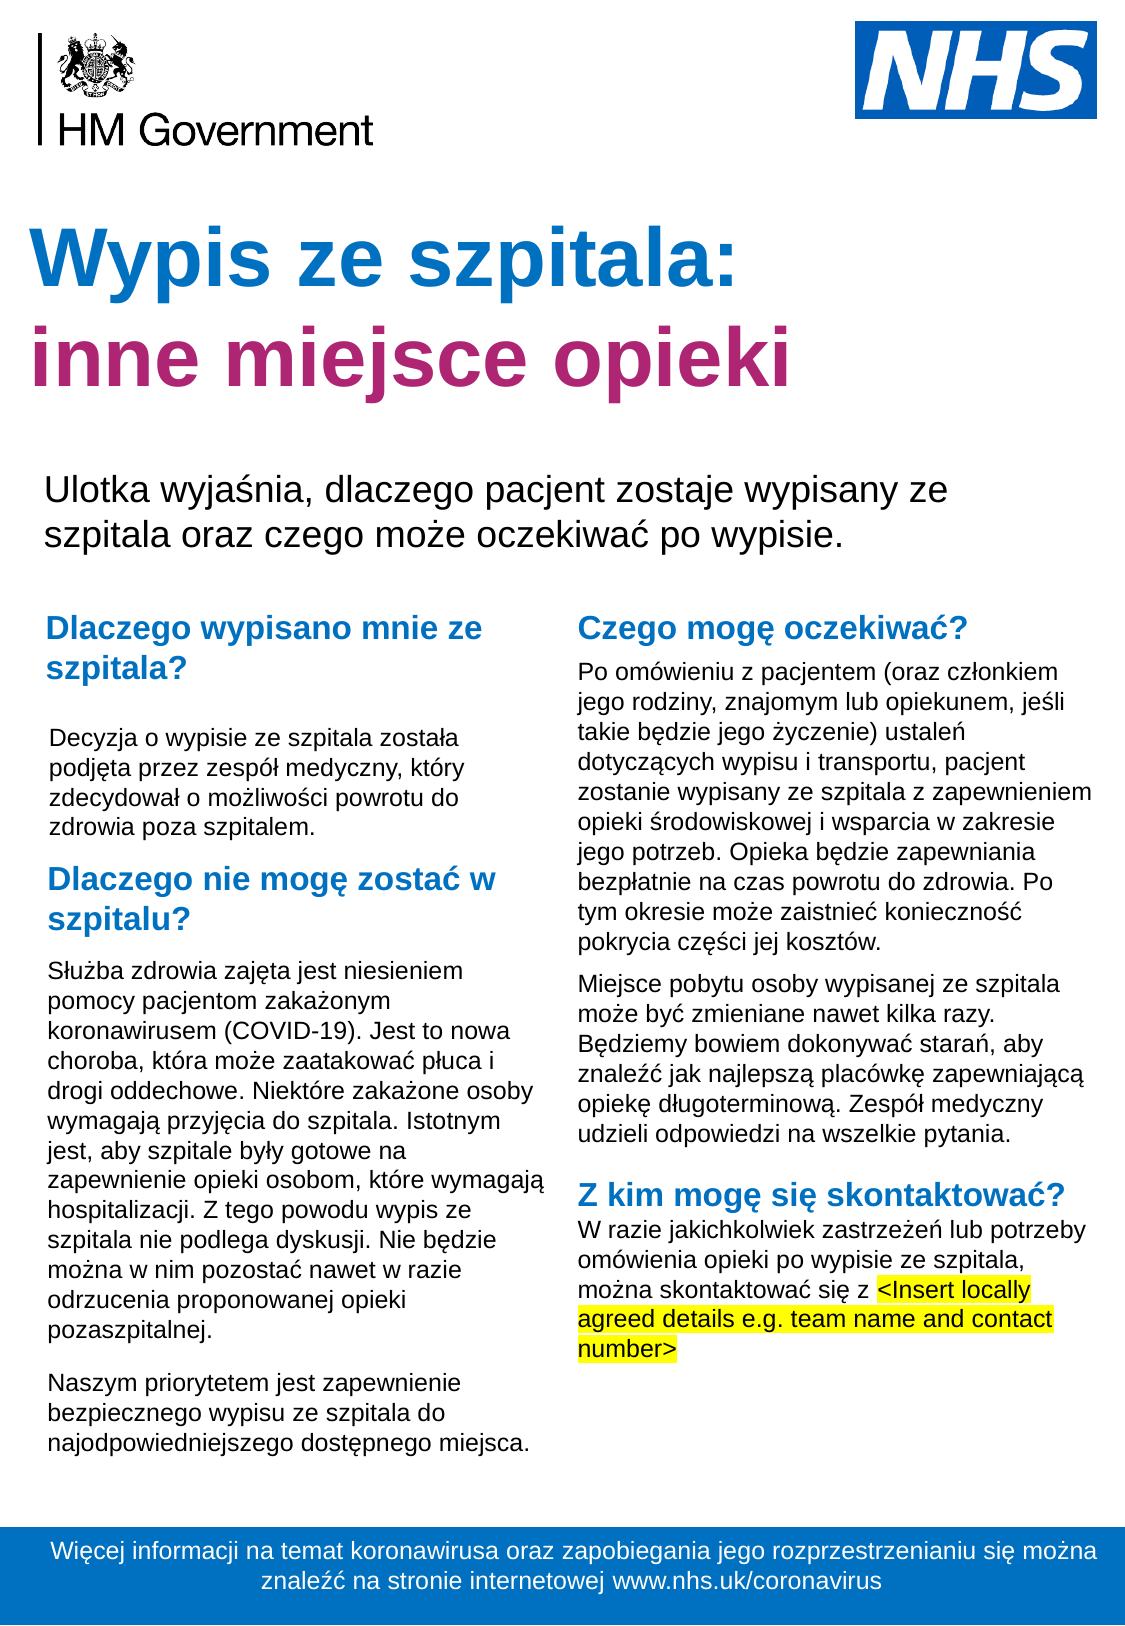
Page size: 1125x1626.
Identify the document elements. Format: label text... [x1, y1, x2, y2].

text_box Z kim mogę się skontaktować? W razie jakichkolwiek zastrzeżeń lub potrzeby omówienia opieki po wypisie ze szpitala, można skontaktować się z <Insert locally agreed details e.g. team name and contact number> [564, 1166, 1109, 1370]
text_box Czego mogę oczekiwać? Po omówieniu z pacjentem (oraz członkiem jego rodziny, znajomym lub opiekunem, jeśli takie będzie jego życzenie) ustaleń dotyczących wypisu i transportu, pacjent zostanie wypisany ze szpitala z zapewnieniem opieki środowiskowej i wsparcia w zakresie jego potrzeb. Opieka będzie zapewniania bezpłatnie na czas powrotu do zdrowia. Po tym okresie może zaistnieć konieczność pokrycia części jej kosztów. Miejsce pobytu osoby wypisanej ze szpitala może być zmieniane nawet kilka razy. Będziemy bowiem dokonywać starań, aby znaleźć jak najlepszą placówkę zapewniającą opiekę długoterminową. Zespół medyczny udzieli odpowiedzi na wszelkie pytania. [562, 598, 1110, 1197]
text_box Wypis ze szpitala: inne miejsce opieki [14, 195, 1125, 413]
text_box Służba zdrowia zajęta jest niesieniem pomocy pacjentom zakażonym koronawirusem (COVID-19). Jest to nowa choroba, która może zaatakować płuca i drogi oddechowe. Niektóre zakażone osoby wymagają przyjęcia do szpitala. Istotnym jest, aby szpitale były gotowe na zapewnienie opieki osobom, które wymagają hospitalizacji. Z tego powodu wypis ze szpitala nie podlega dyskusji. Nie będzie można w nim pozostać nawet w razie odrzucenia proponowanej opieki pozaszpitalnej. Naszym priorytetem jest zapewnienie bezpiecznego wypisu ze szpitala do najodpowiedniejszego dostępnego miejsca. [32, 947, 564, 1464]
text_box Ulotka wyjaśnia, dlaczego pacjent zostaje wypisany ze szpitala oraz czego może oczekiwać po wypisie. [28, 457, 1125, 564]
text_box Dlaczego nie mogę zostać w szpitalu? [32, 850, 579, 975]
text_box Decyzja o wypisie ze szpitala została podjęta przez zespół medyczny, który zdecydował o możliwości powrotu do zdrowia poza szpitalem. [34, 714, 563, 849]
text_box Dlaczego wypisano mnie ze szpitala? [30, 598, 578, 844]
